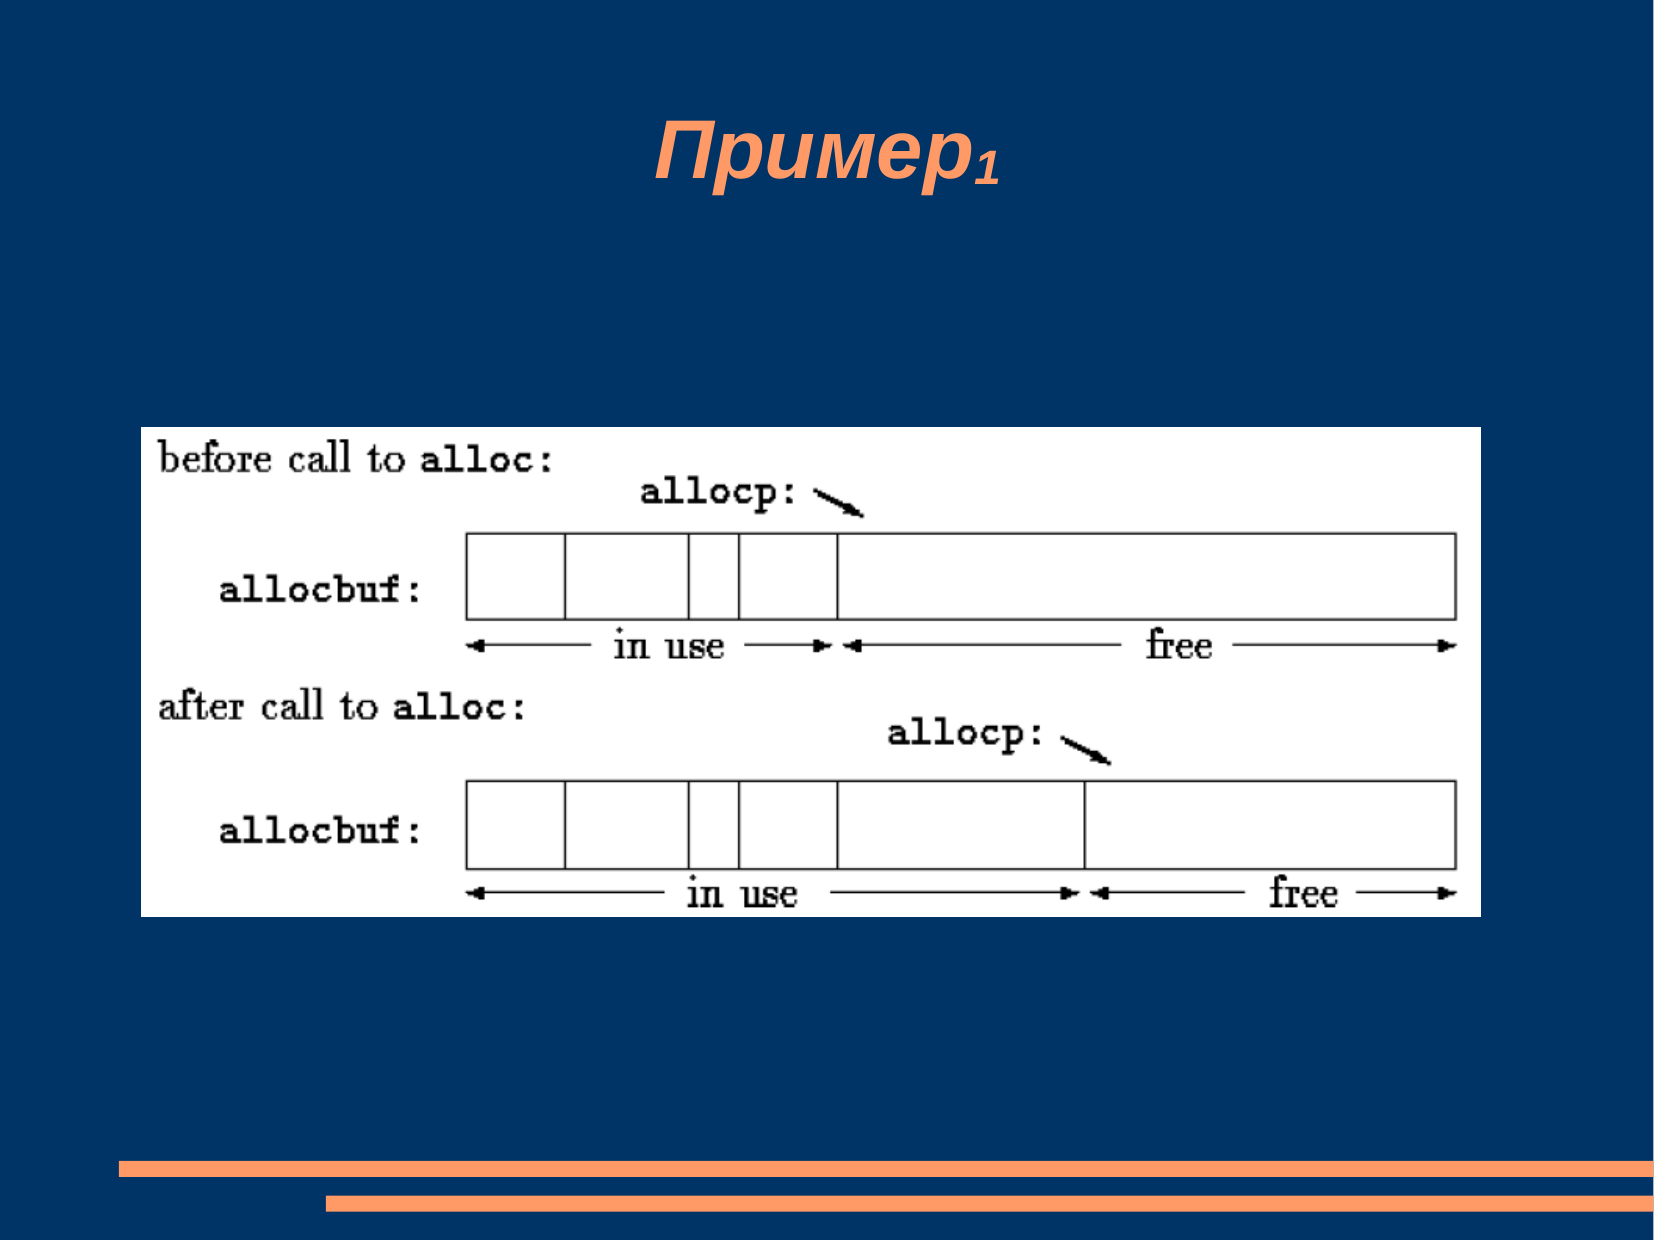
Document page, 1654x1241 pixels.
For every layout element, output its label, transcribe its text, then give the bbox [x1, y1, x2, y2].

title Пример1 [121, 46, 1534, 254]
picture [141, 427, 1481, 917]
